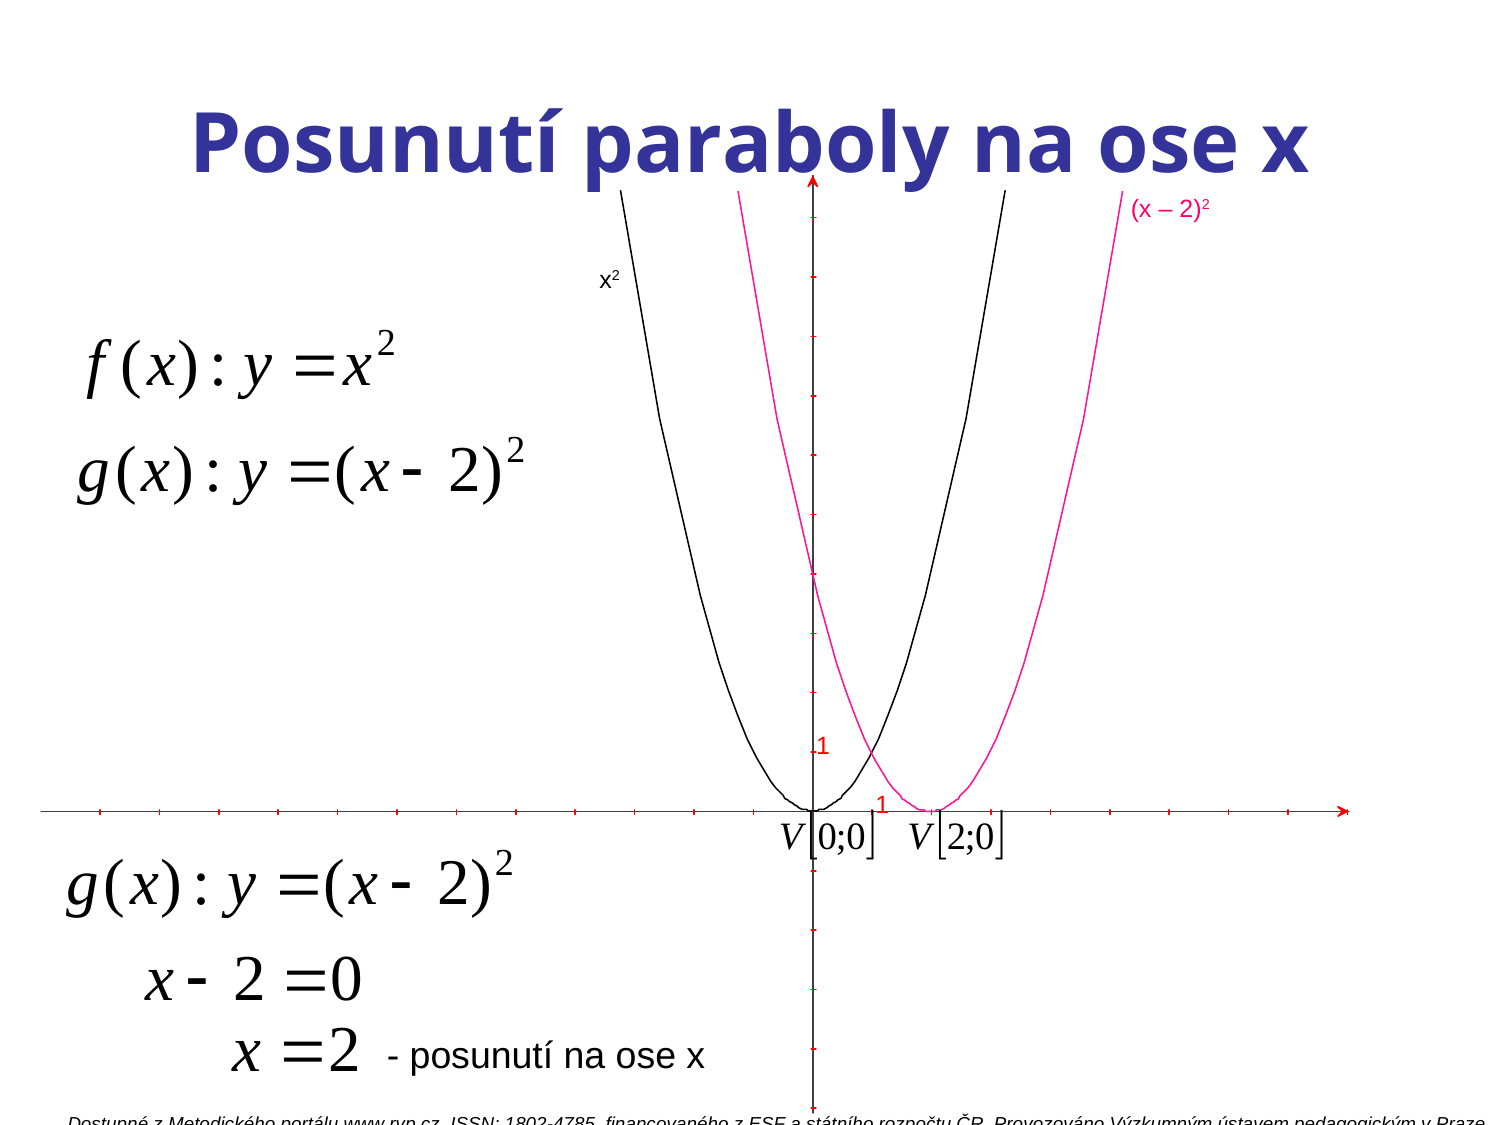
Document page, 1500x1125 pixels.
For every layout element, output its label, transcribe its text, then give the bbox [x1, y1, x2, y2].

chart [905, 810, 1012, 866]
picture [40, 175, 1471, 1125]
text_box Posunutí paraboly na ose x [75, 45, 1426, 191]
chart [53, 834, 527, 933]
chart [132, 940, 373, 1088]
text_box - posunutí na ose x [372, 1023, 975, 1084]
text_box x2 [584, 255, 656, 301]
chart [776, 810, 880, 866]
text_box (x – 2)2 [1116, 184, 1235, 231]
text_box Dostupné z Metodického portálu www.rvp.cz, ISSN: 1802-4785, financovaného z ESF a státního rozpočtu ČR. Provozováno Výzkumným ústavem pedagogickým v Praze [52, 1103, 1500, 1125]
